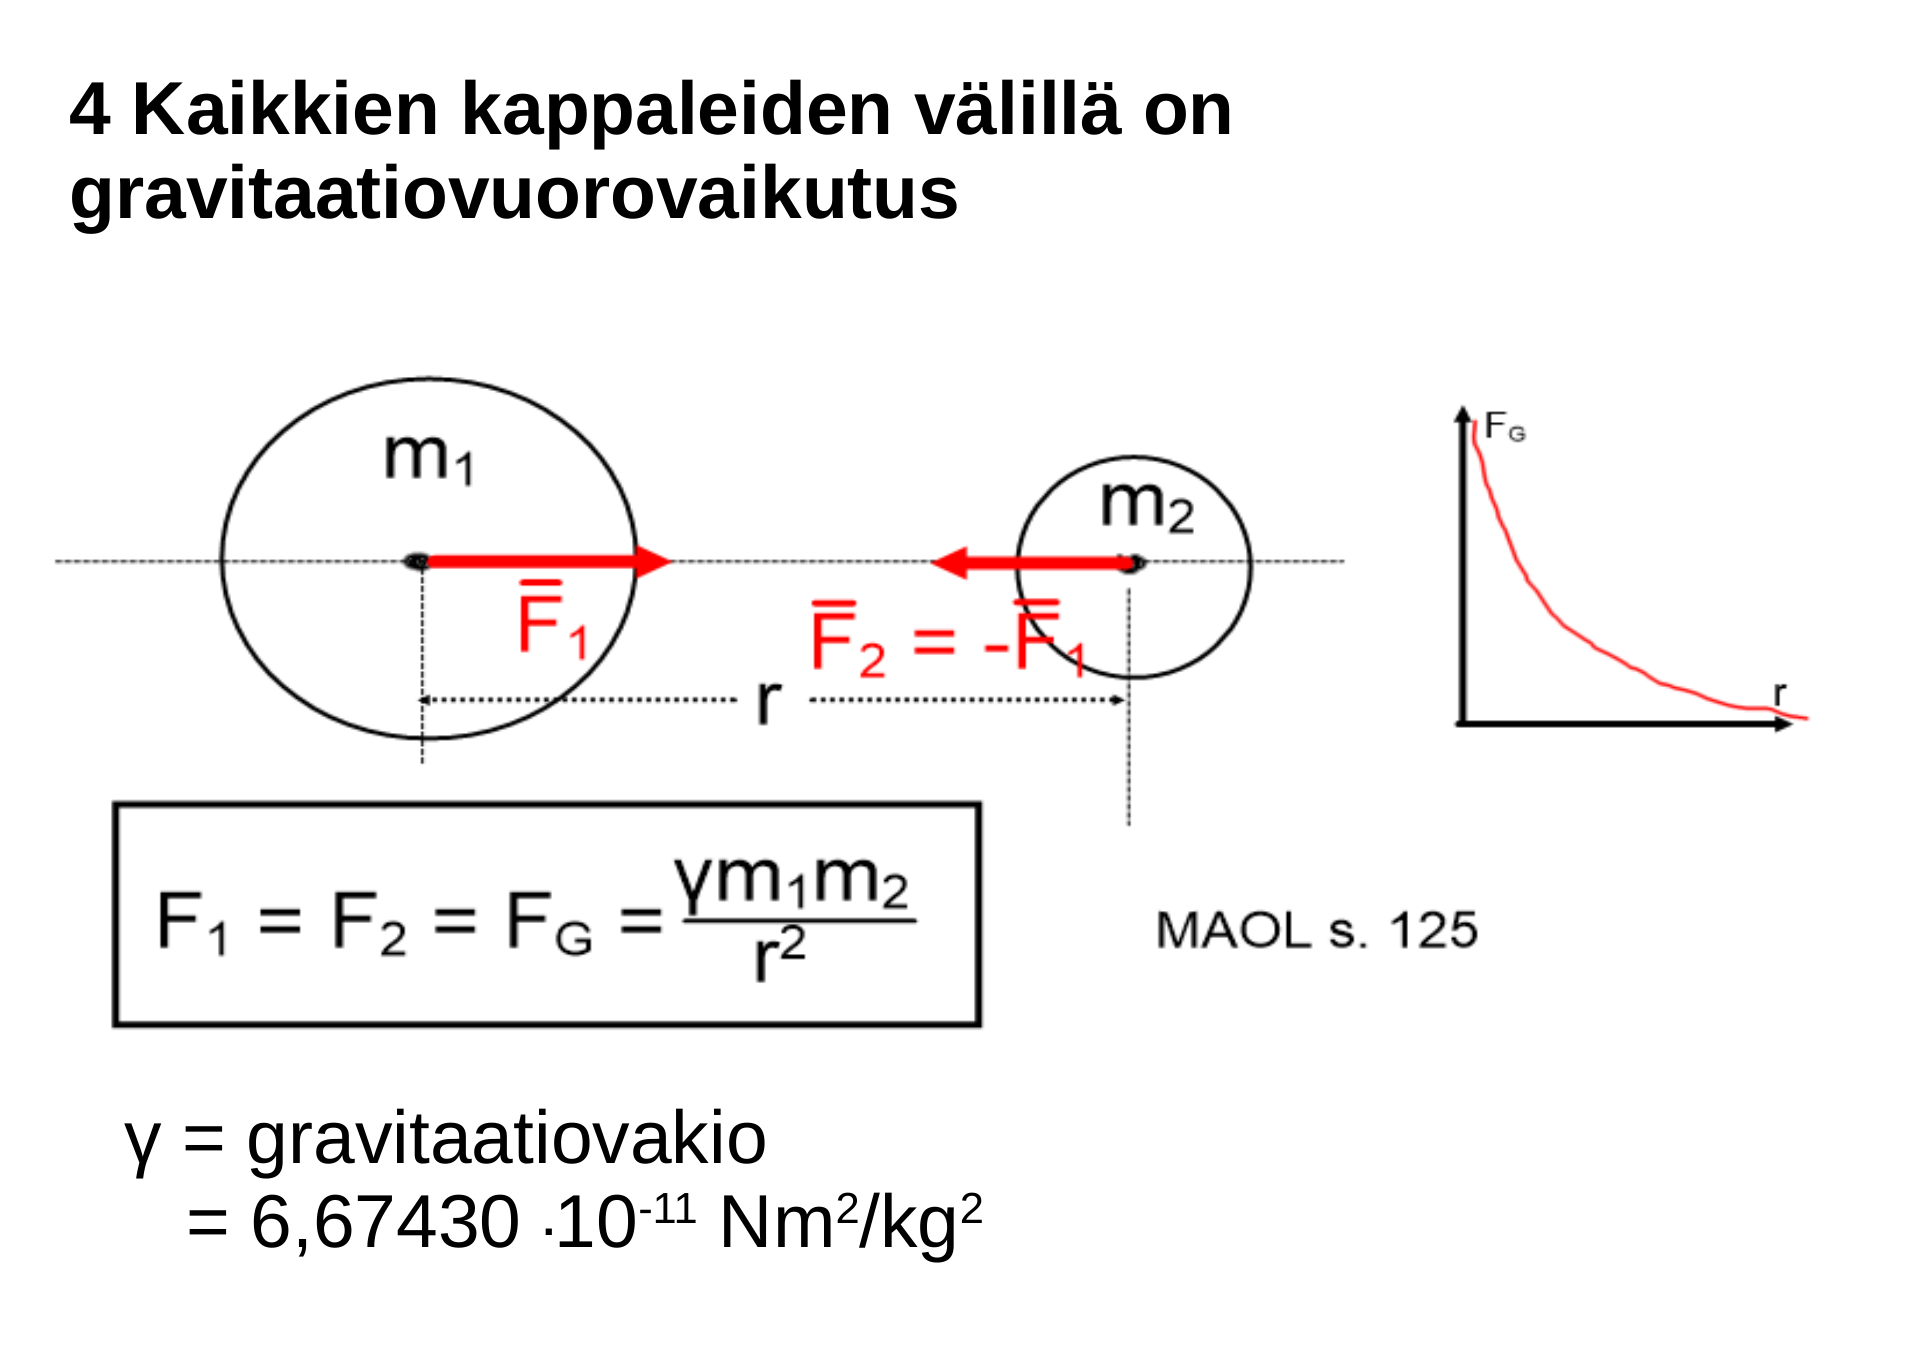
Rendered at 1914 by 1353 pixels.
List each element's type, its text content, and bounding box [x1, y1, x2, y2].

text_box 4 Kaikkien kappaleiden välillä on gravitaatiovuorovaikutus Newtonin gravitaatiolaki [54, 58, 1777, 298]
text_box γ = gravitaatiovakio = 6,67430 .10-11 Nm2/kg2 [109, 1088, 1139, 1288]
picture [54, 298, 1878, 1044]
